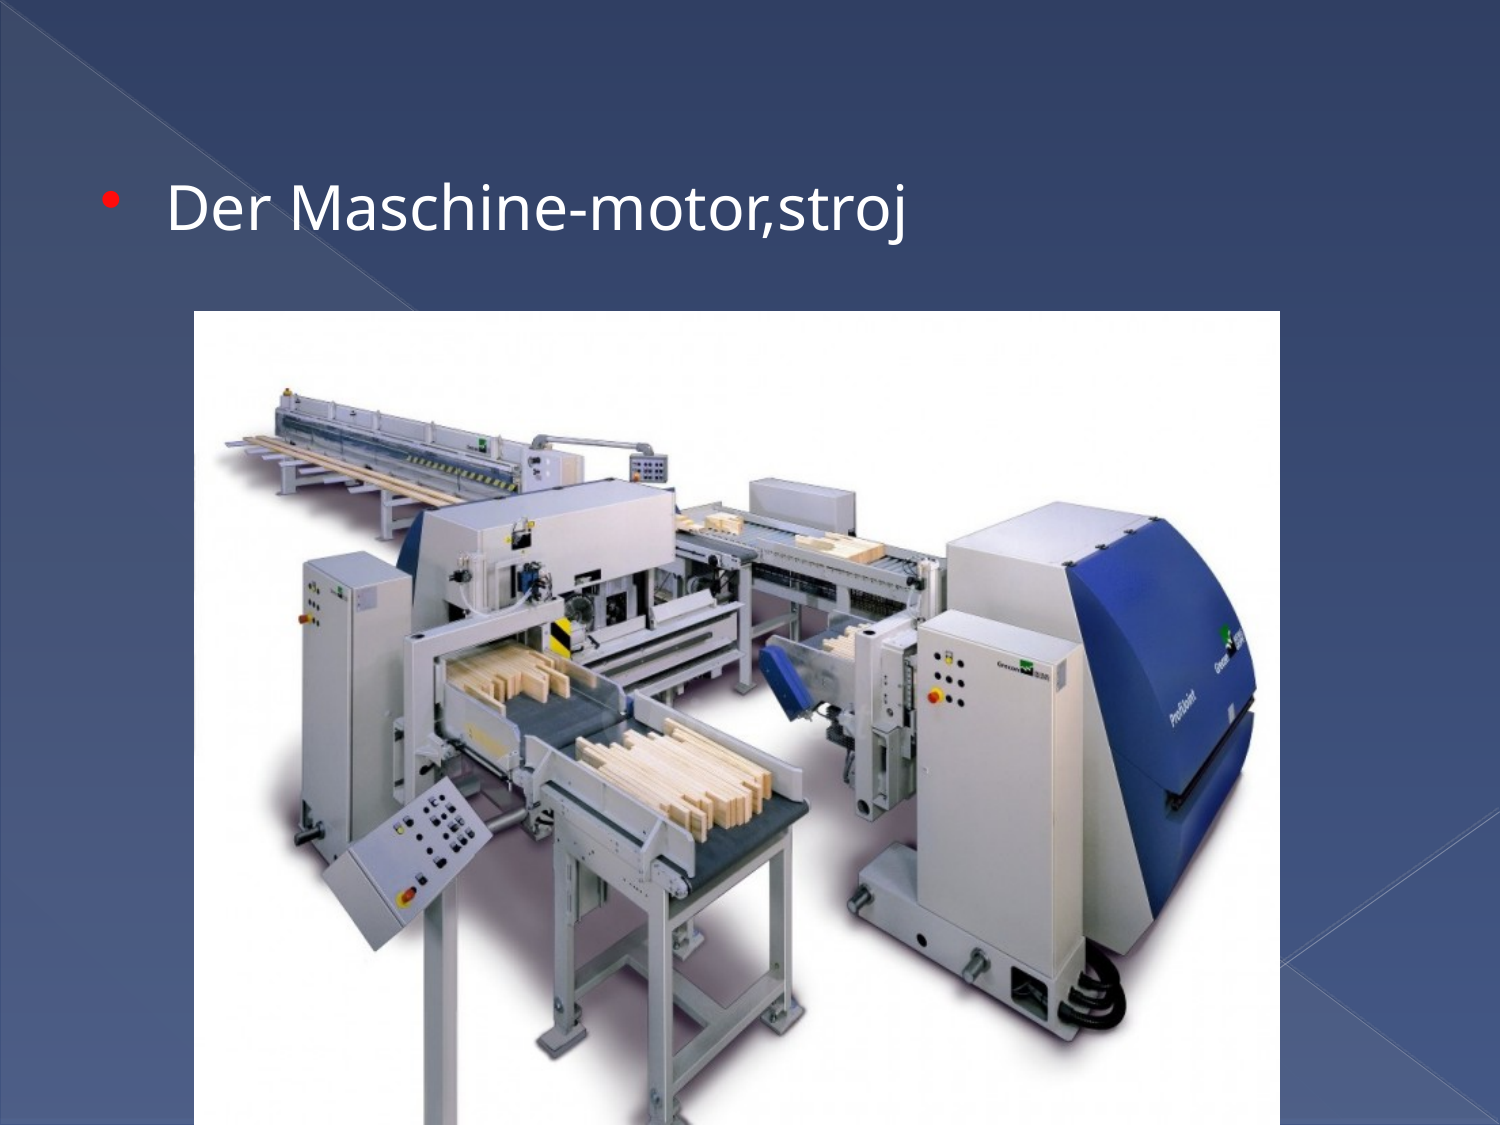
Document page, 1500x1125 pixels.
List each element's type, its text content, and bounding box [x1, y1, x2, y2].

list Der Maschine-motor,stroj [76, 160, 1427, 911]
picture [194, 311, 1280, 1125]
